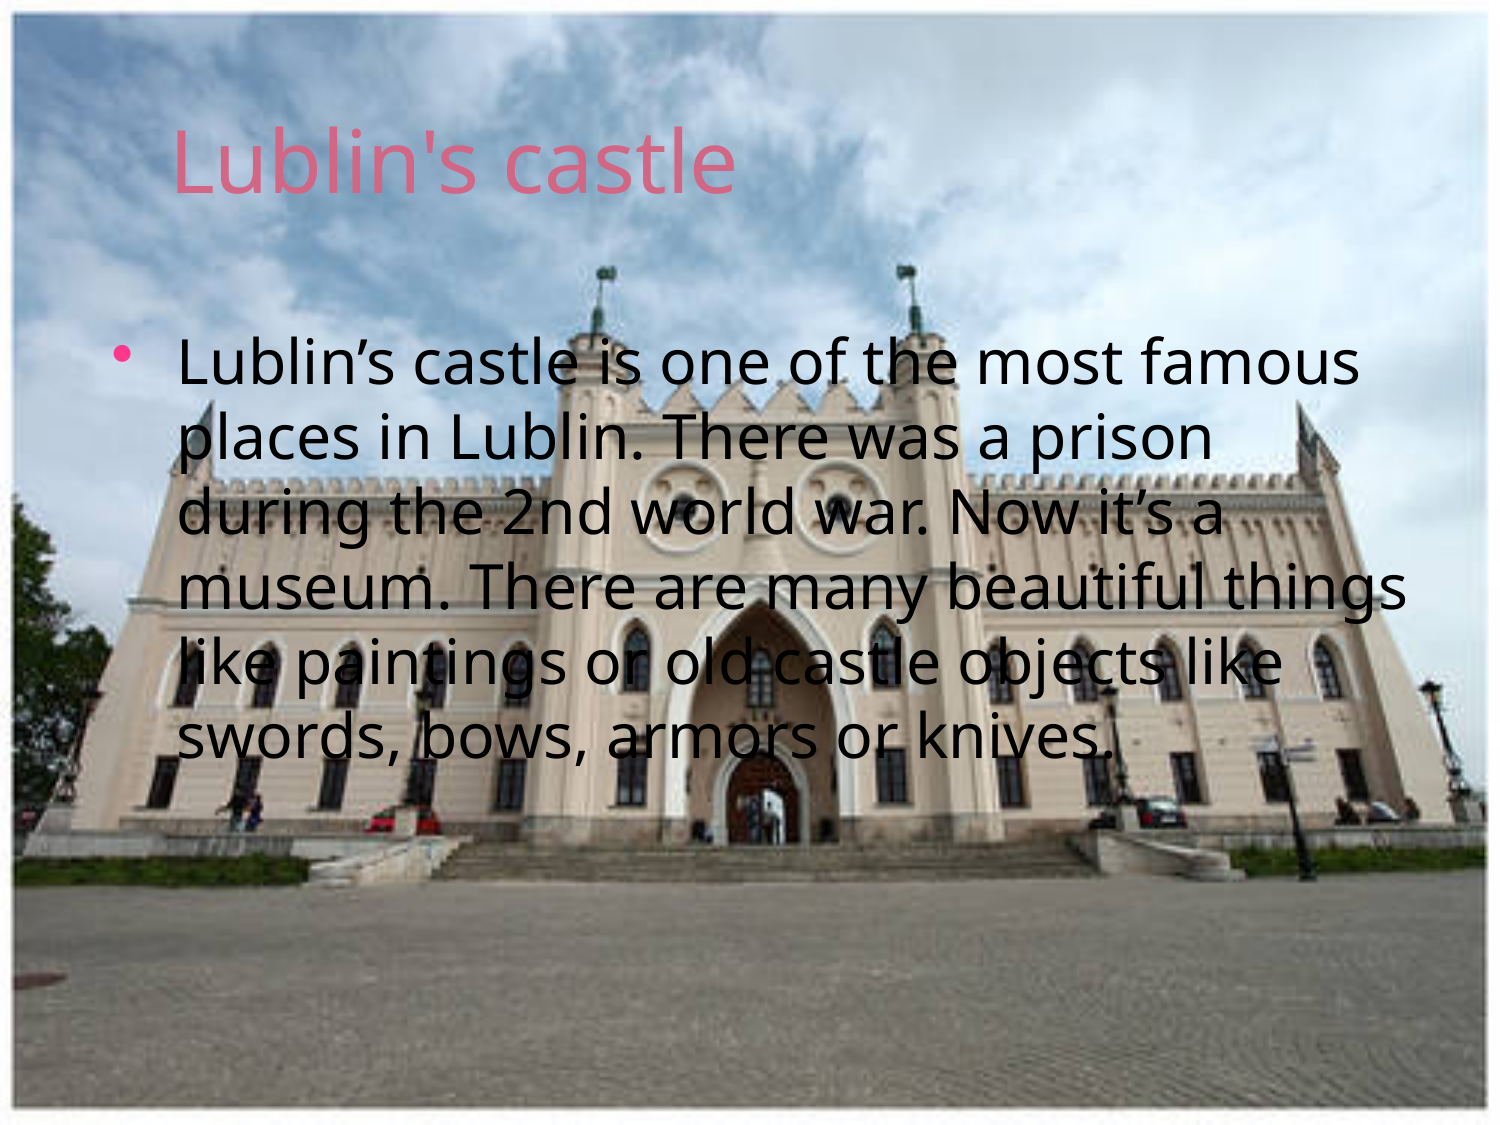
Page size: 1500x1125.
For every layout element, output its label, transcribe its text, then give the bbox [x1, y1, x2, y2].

title Lublin's castle [75, 43, 1425, 274]
picture [0, 0, 1500, 1125]
list Lublin’s castle is one of the most famous places in Lublin. There was a prison during the 2nd world war. Now it’s a museum. There are many beautiful things like paintings or old castle objects like swords, bows, armors or knives. [88, 314, 1439, 1065]
